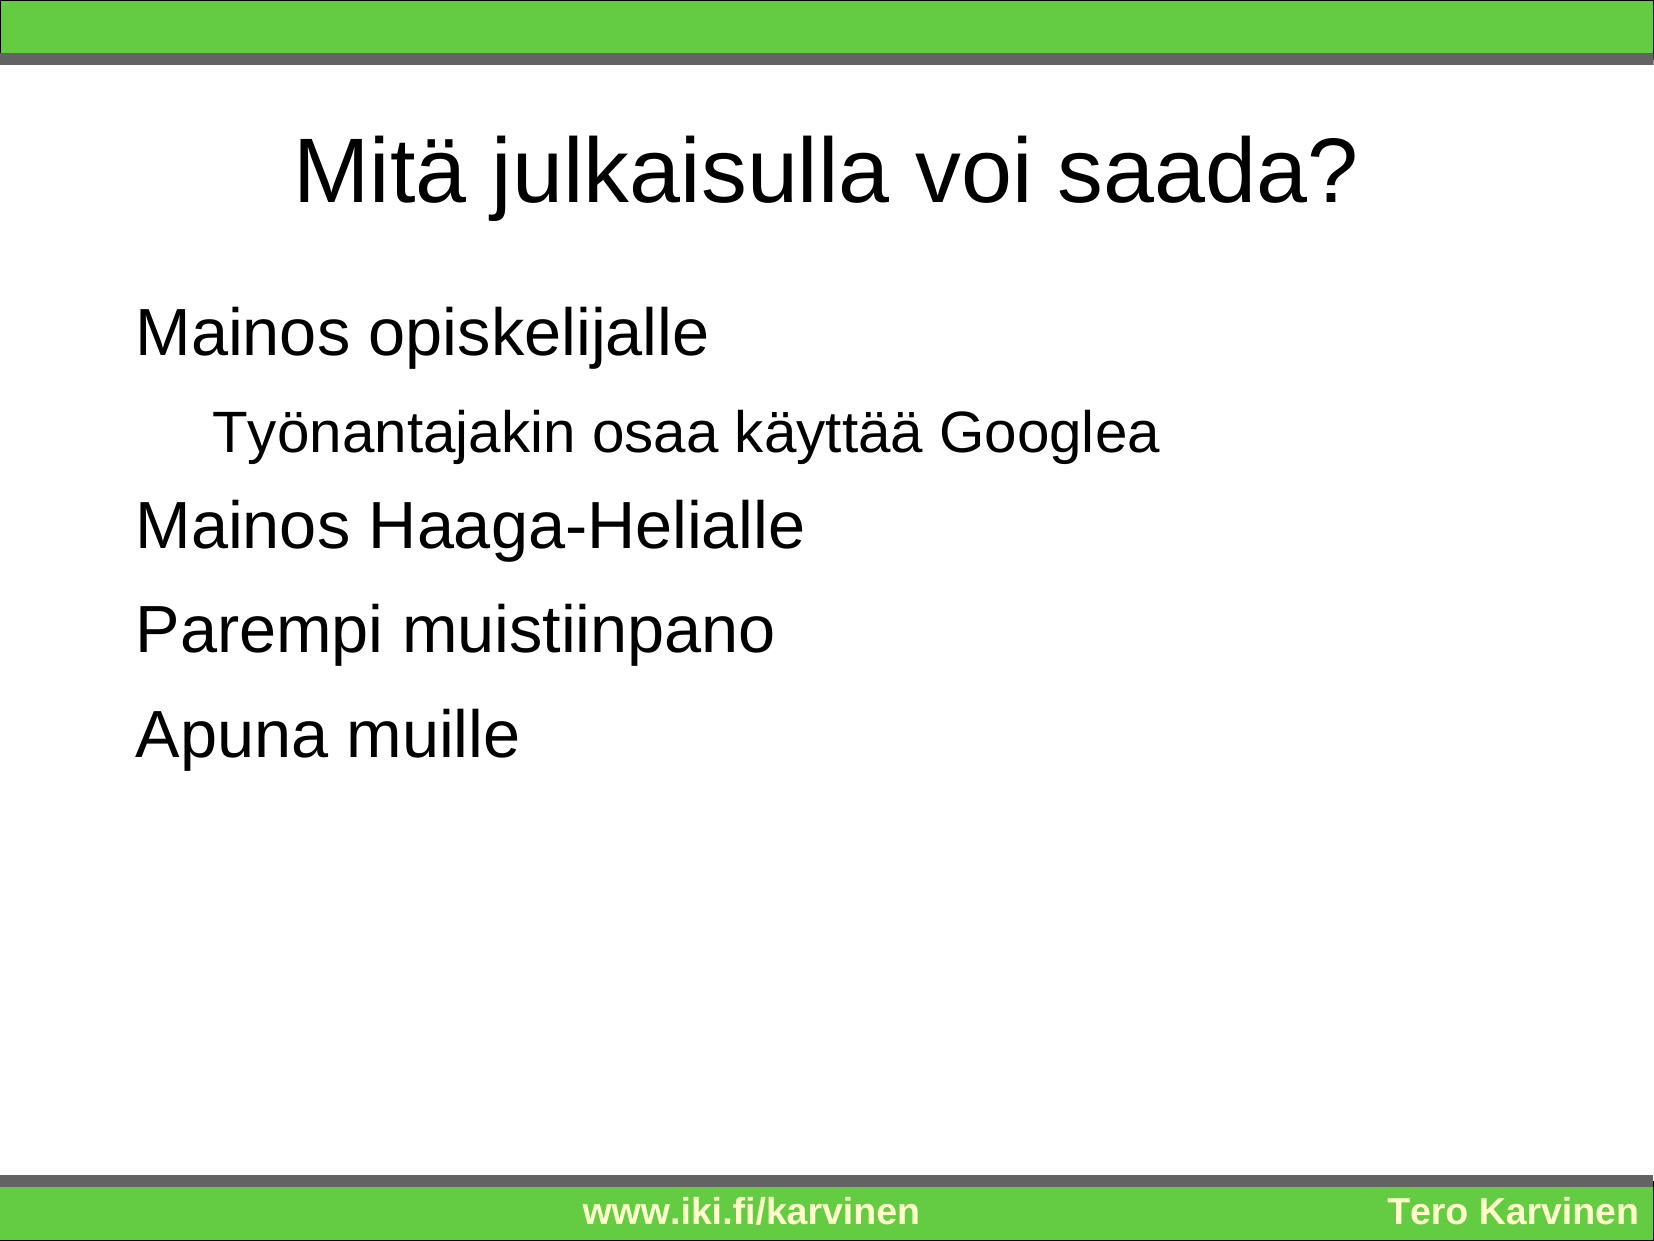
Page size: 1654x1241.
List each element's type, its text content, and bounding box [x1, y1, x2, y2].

title Mitä julkaisulla voi saada? [82, 74, 1571, 267]
list Mainos opiskelijalle Työnantajakin osaa käyttää Googlea Mainos Haaga-Helialle Parempi muistiinpano Apuna muille [118, 295, 1577, 1099]
